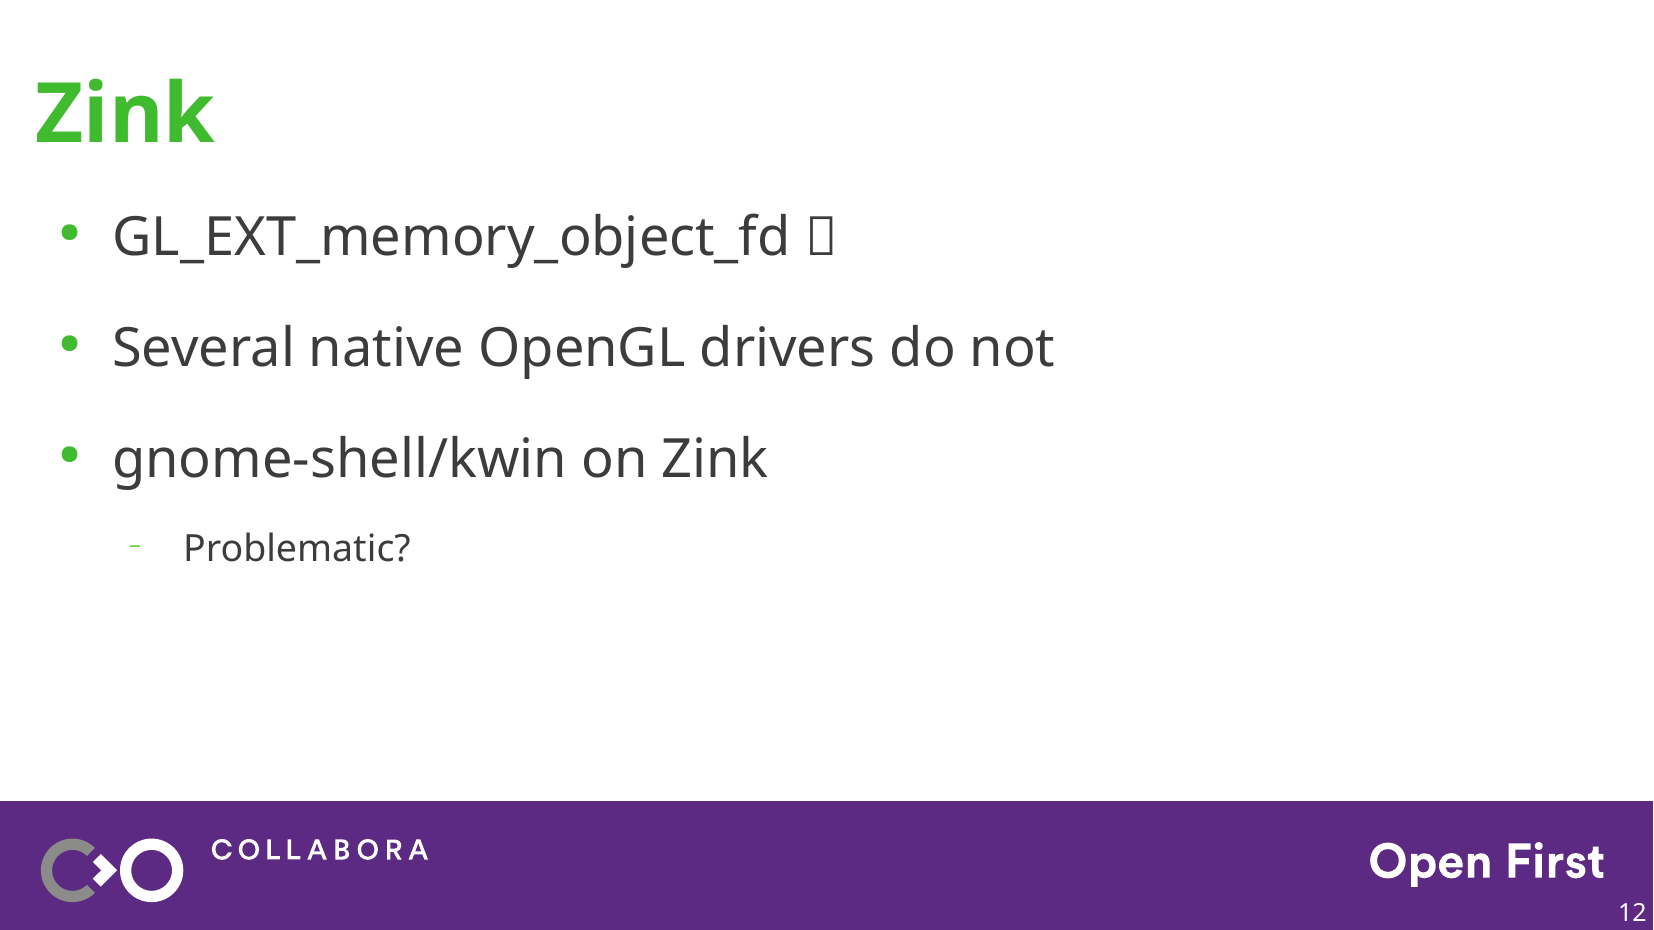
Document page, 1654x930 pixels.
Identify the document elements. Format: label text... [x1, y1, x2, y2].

list GL_EXT_memory_object_fd ✅ Several native OpenGL drivers do not gnome-shell/kwin on Zink Problematic? [41, 160, 1613, 804]
title Zink [35, 61, 1608, 159]
